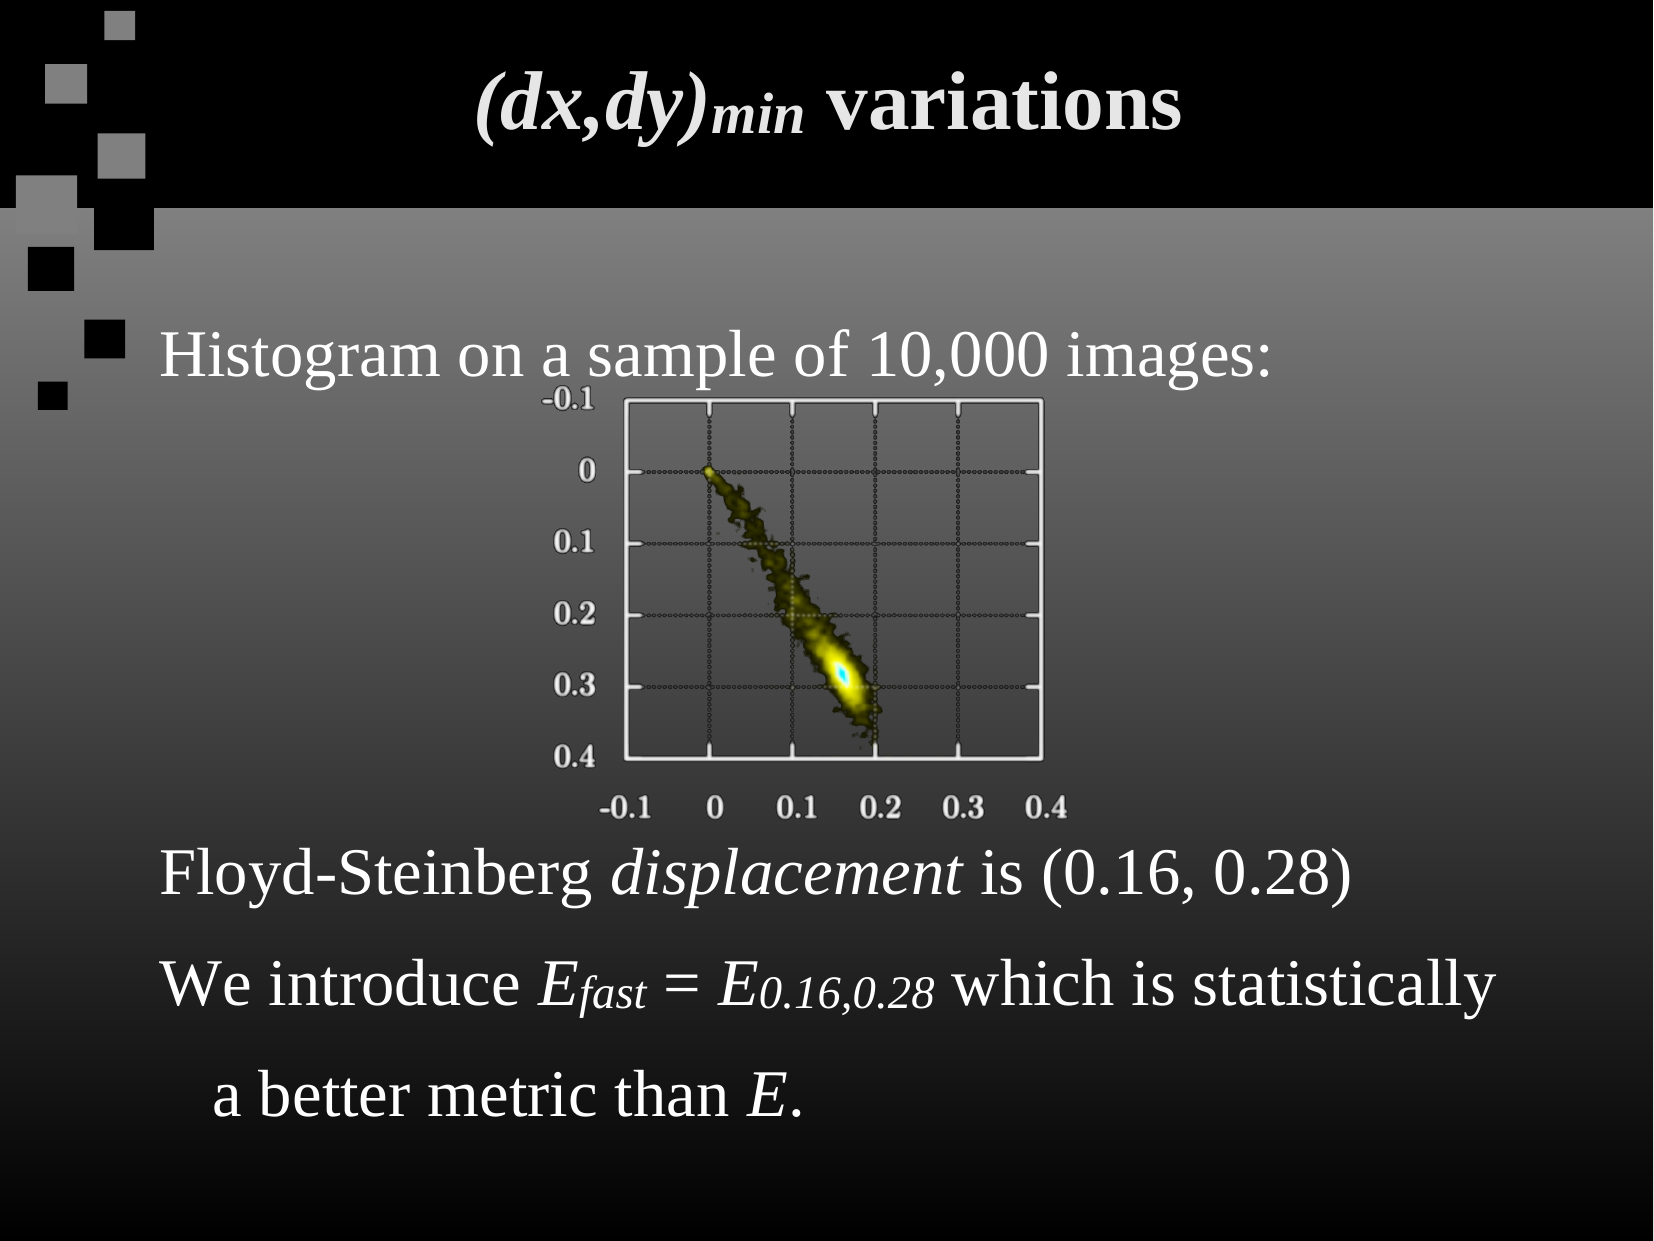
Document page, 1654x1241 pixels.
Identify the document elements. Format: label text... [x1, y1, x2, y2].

list Histogram on a sample of 10,000 images: Floyd-Steinberg displacement is (0.16, 0.28) We introduce Efast = E0.16,0.28 which is statistically a better metric than E. [141, 279, 1532, 1189]
picture [519, 373, 1080, 836]
title (dx,dy)min variations [90, 0, 1567, 204]
